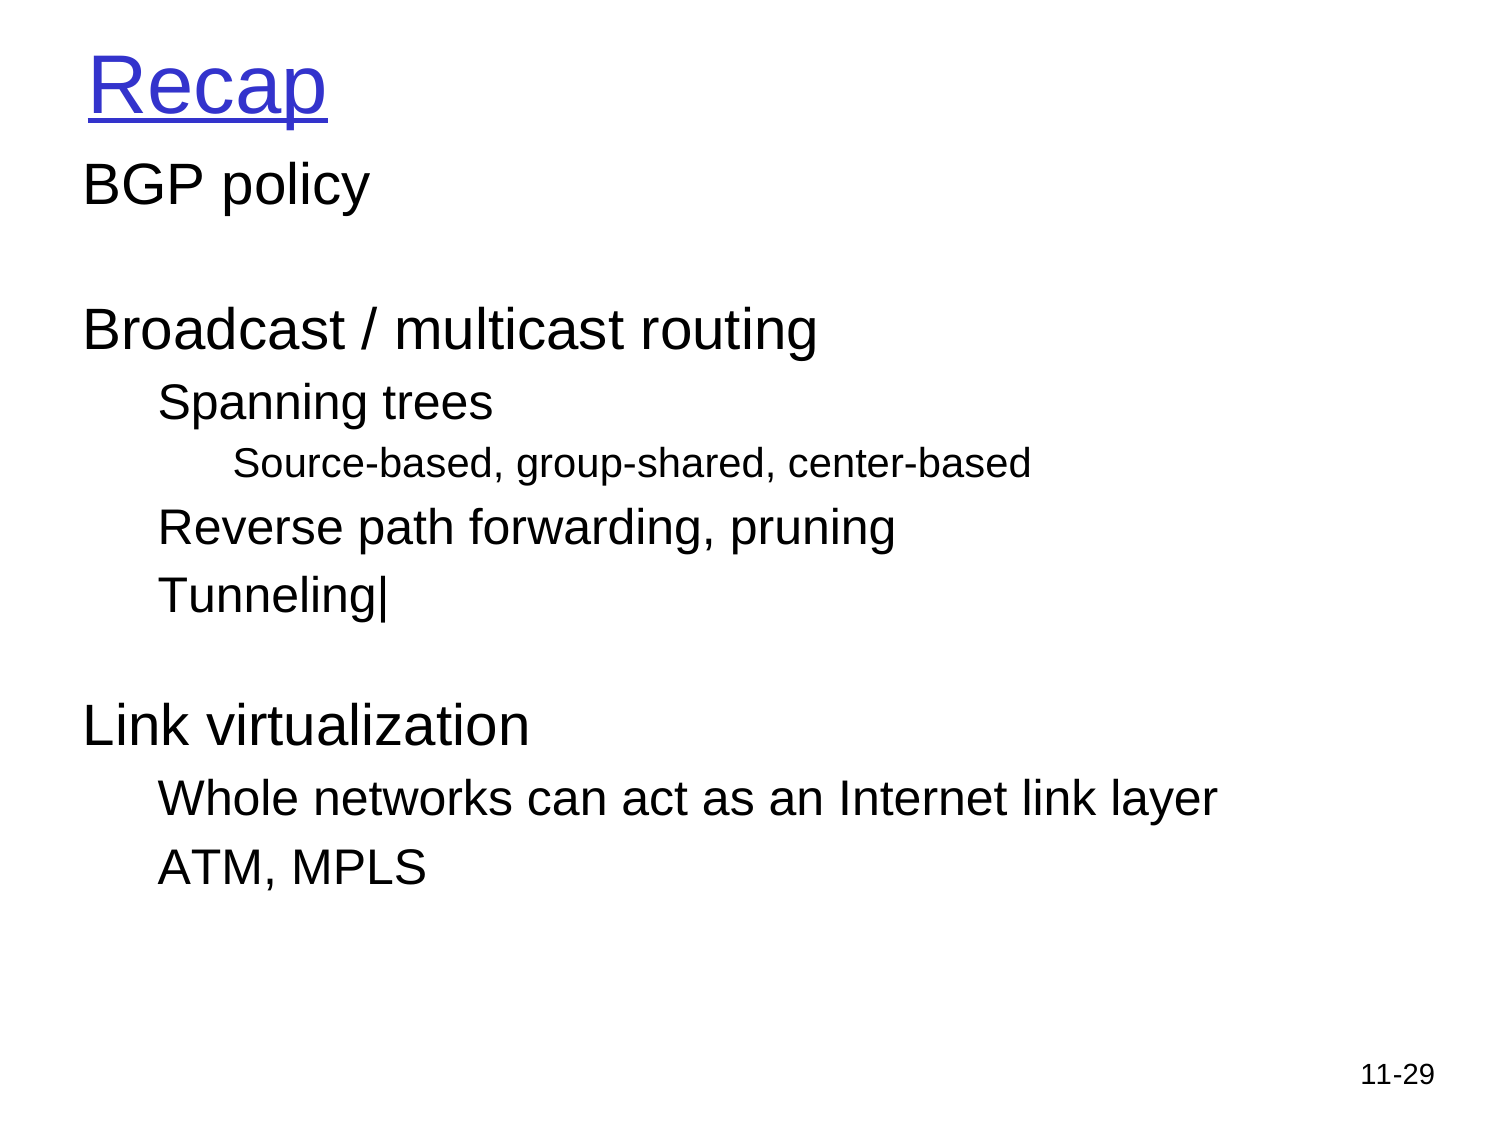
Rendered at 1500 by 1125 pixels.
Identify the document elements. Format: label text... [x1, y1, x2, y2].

title Recap [87, 23, 1363, 147]
list BGP policy Broadcast / multicast routing Spanning trees Source-based, group-shared, center-based Reverse path forwarding, pruning Tunneling| Link virtualization Whole networks can act as an Internet link layer ATM, MPLS [82, 151, 1358, 915]
